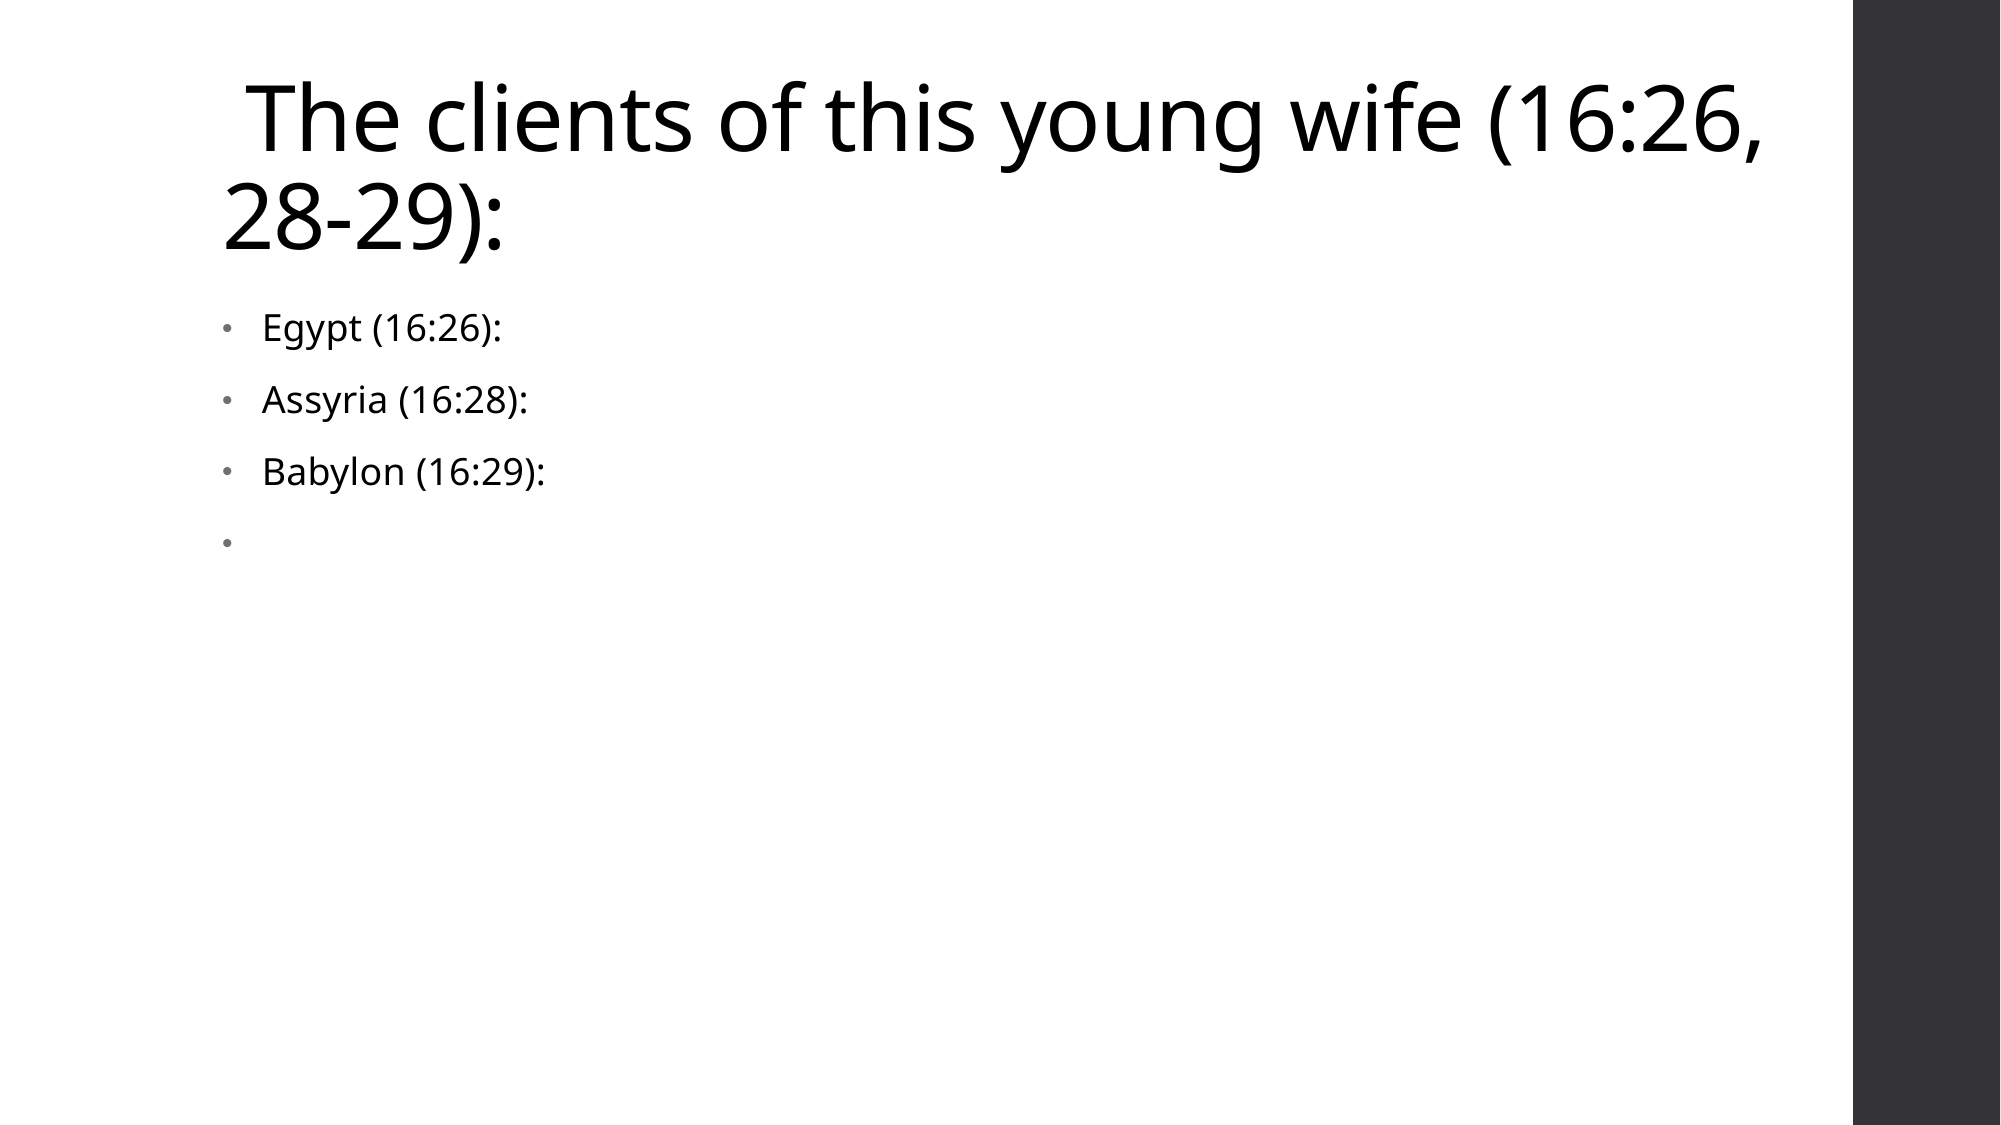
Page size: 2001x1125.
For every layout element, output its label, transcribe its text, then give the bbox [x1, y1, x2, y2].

title The clients of this young wife (16:26, 28-29): [206, 60, 1797, 278]
list Egypt (16:26): Assyria (16:28): Babylon (16:29): [206, 299, 1617, 1014]
